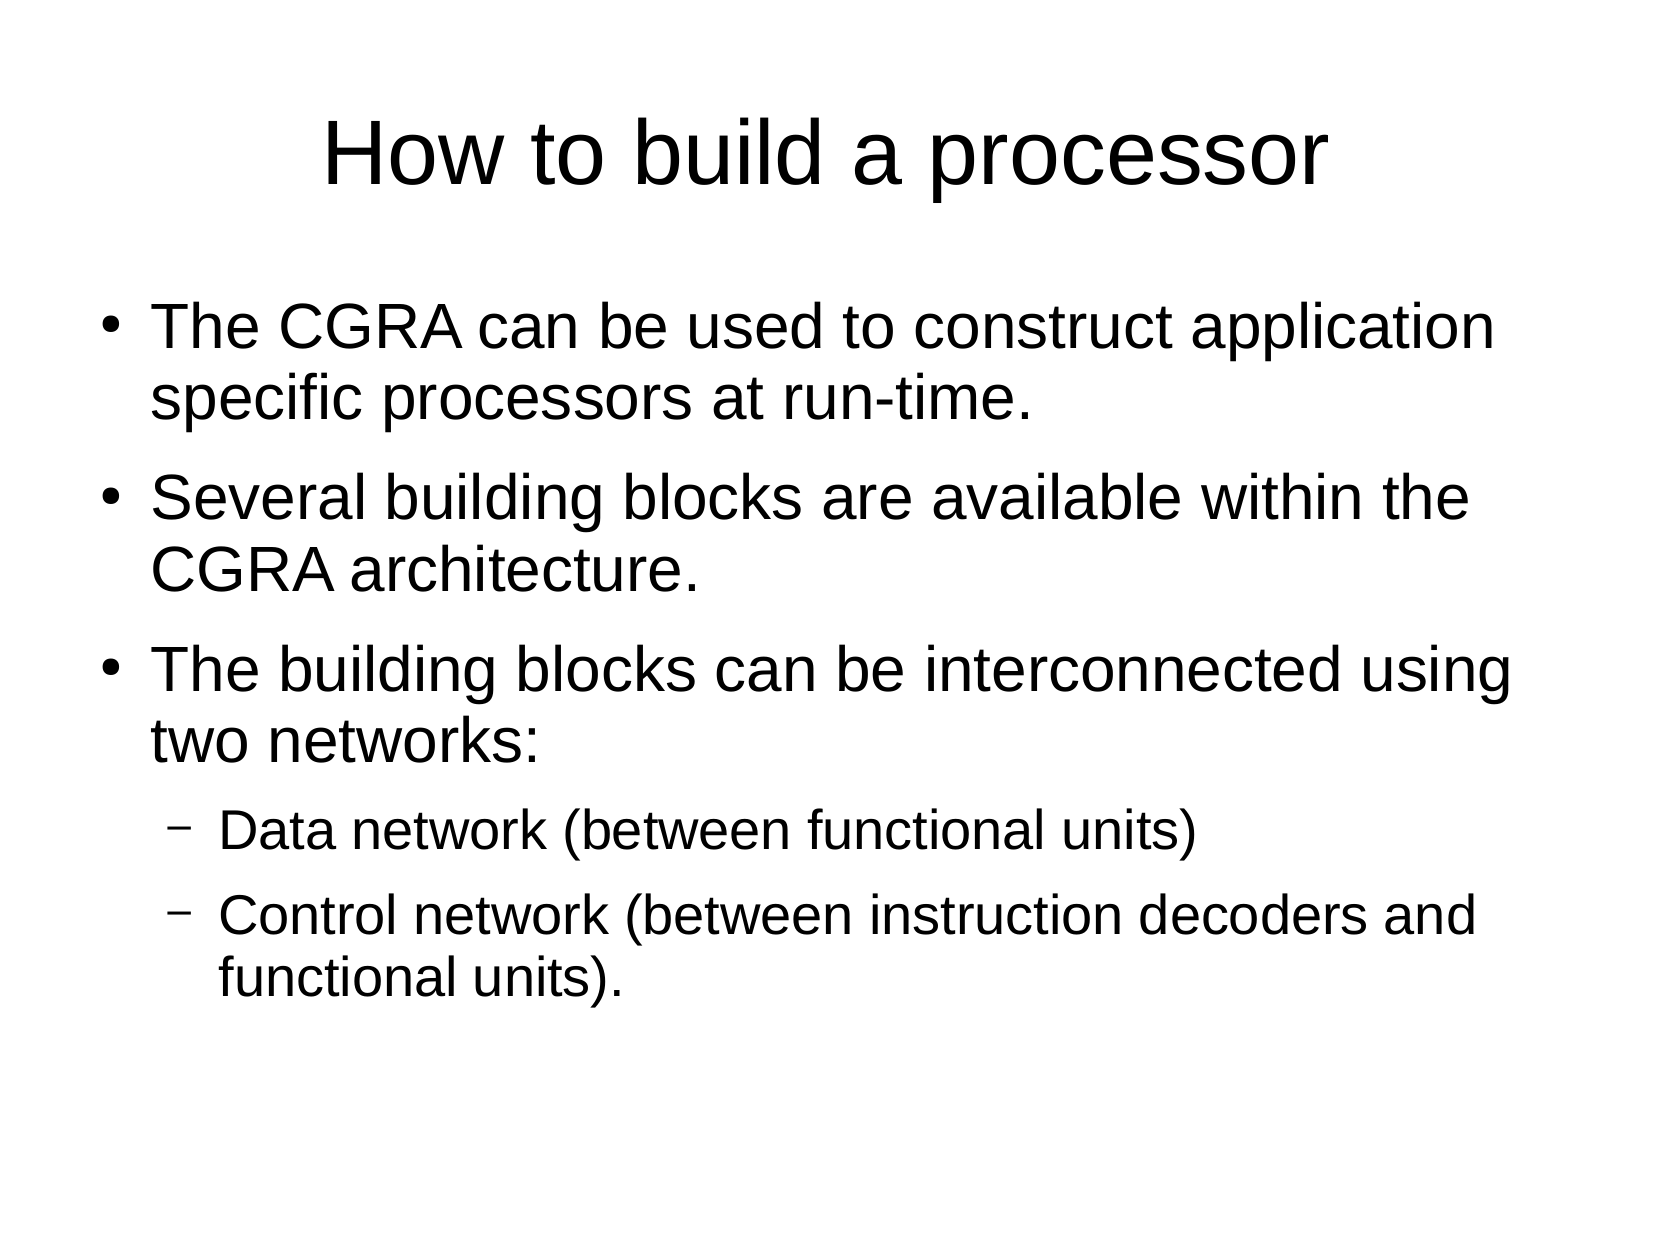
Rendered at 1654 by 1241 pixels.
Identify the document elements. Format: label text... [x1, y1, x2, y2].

title How to build a processor [82, 49, 1571, 257]
list The CGRA can be used to construct application specific processors at run-time. Several building blocks are available within the CGRA architecture. The building blocks can be interconnected using two networks: Data network (between functional units) Control network (between instruction decoders and functional units). [82, 290, 1571, 1010]
